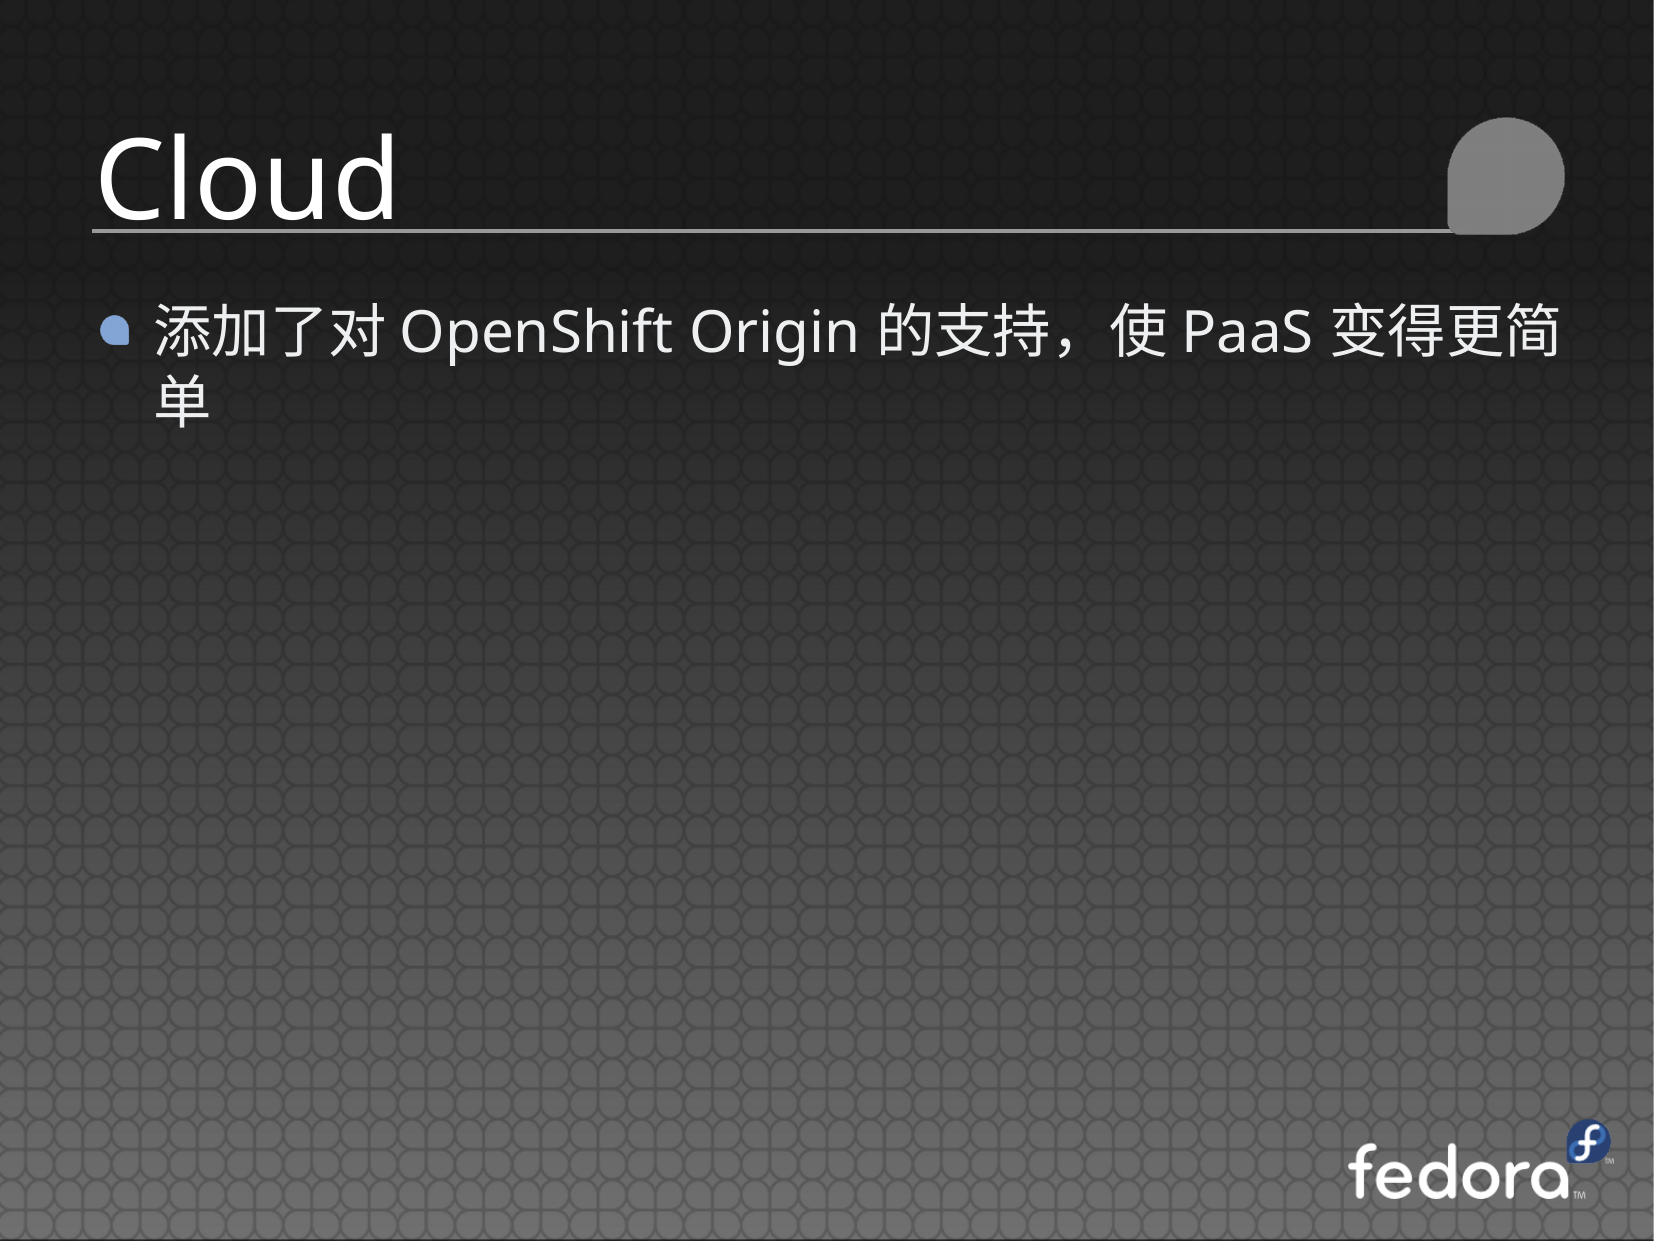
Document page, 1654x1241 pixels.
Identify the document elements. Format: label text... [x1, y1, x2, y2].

list 添加了对OpenShift Origin的支持，使PaaS变得更简单 [82, 290, 1571, 1101]
picture [0, 0, 1654, 1241]
title Cloud [94, 100, 1426, 251]
